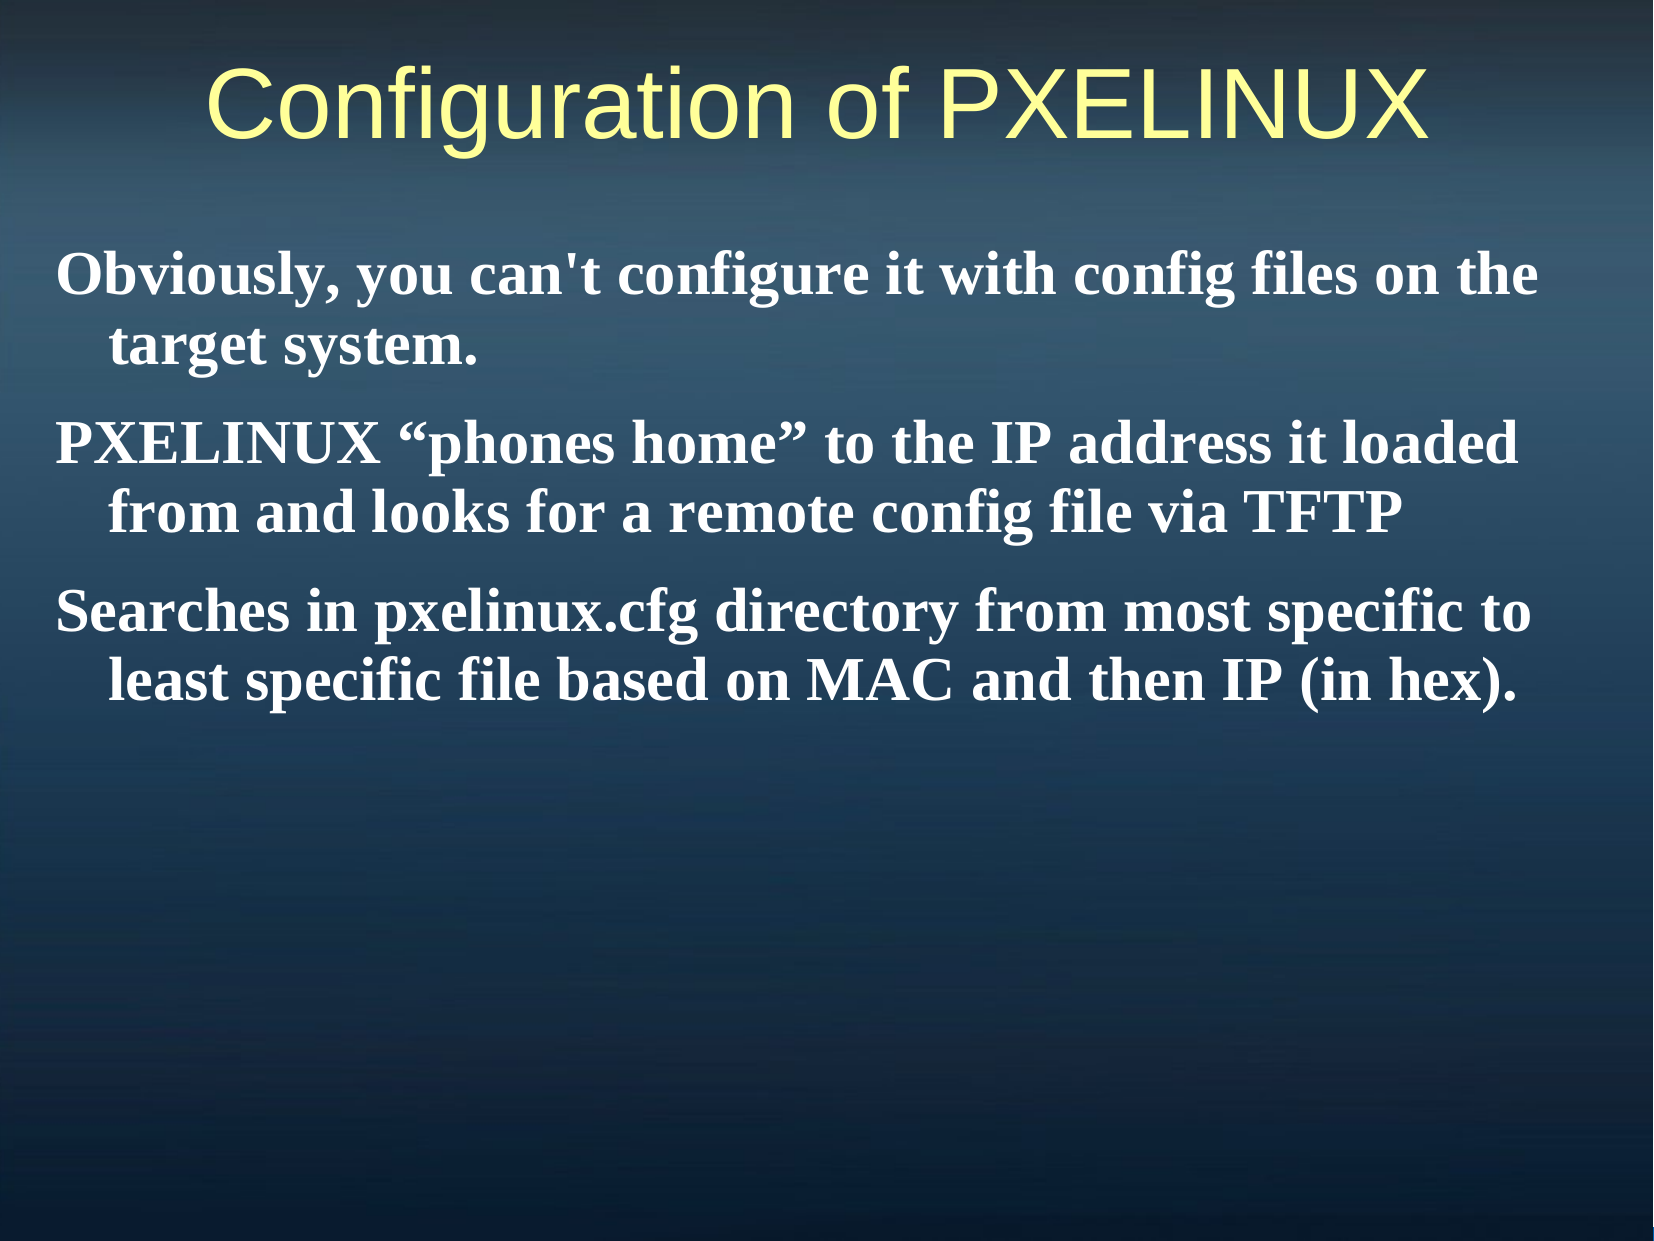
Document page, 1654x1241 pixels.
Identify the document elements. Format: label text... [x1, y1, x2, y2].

title Configuration of PXELINUX [112, 0, 1525, 208]
picture [0, 0, 1653, 1241]
list Obviously, you can't configure it with config files on the target system. PXELINUX “phones home” to the IP address it loaded from and looks for a remote config file via TFTP Searches in pxelinux.cfg directory from most specific to least specific file based on MAC and then IP (in hex). [37, 239, 1653, 863]
